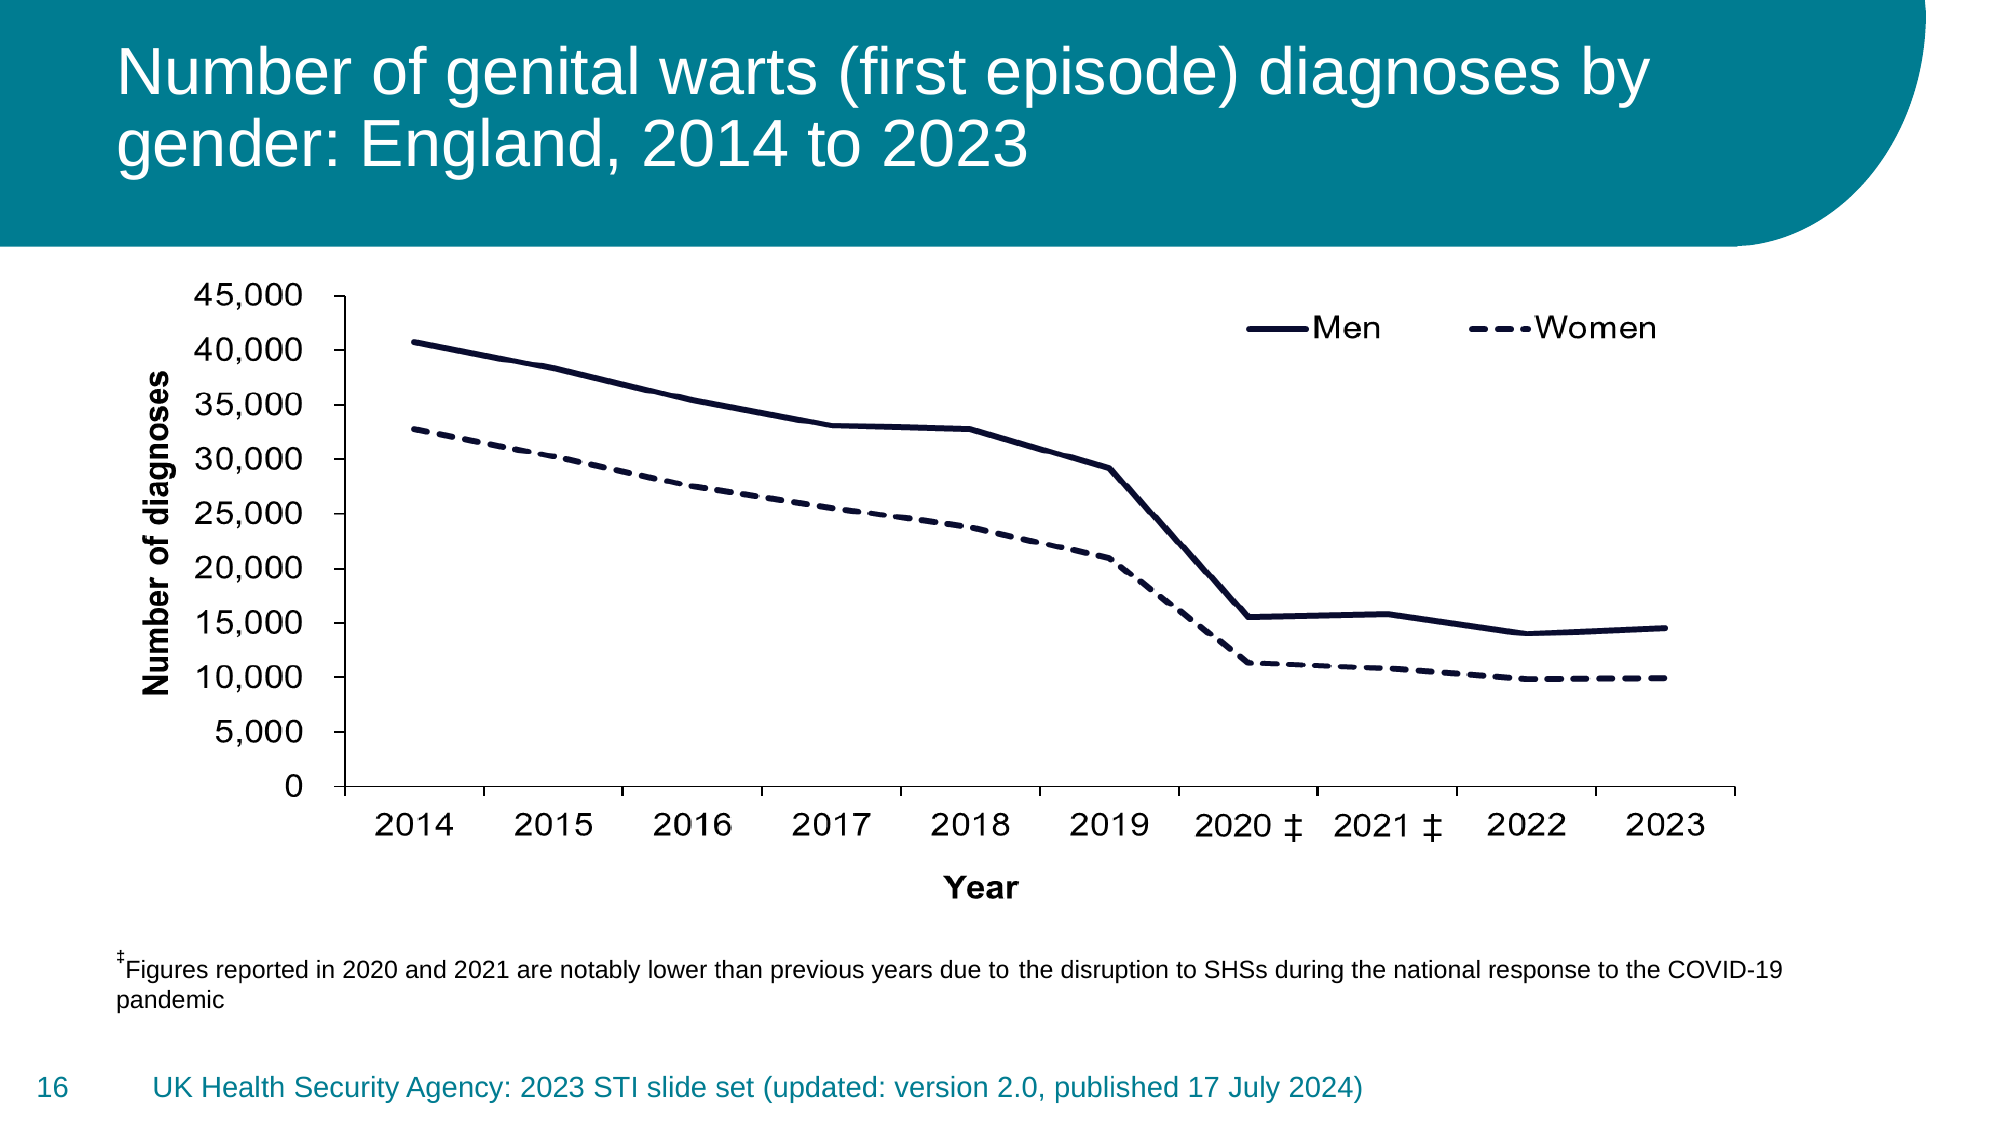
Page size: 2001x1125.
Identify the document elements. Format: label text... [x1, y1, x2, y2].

picture [119, 272, 1740, 908]
text_box ‡Figures reported in 2020 and 2021 are notably lower than previous years due to the disruption to SHSs during the national response to the COVID-19 pandemic [101, 939, 1911, 1021]
title Number of genital warts (first episode) diagnoses by gender: England, 2014 to 2023 [101, 29, 1747, 189]
text_box UK Health Security Agency: 2023 STI slide set (updated: version 2.0, published 17 July 2024) [137, 1056, 1780, 1116]
text_box [21, 1056, 120, 1117]
